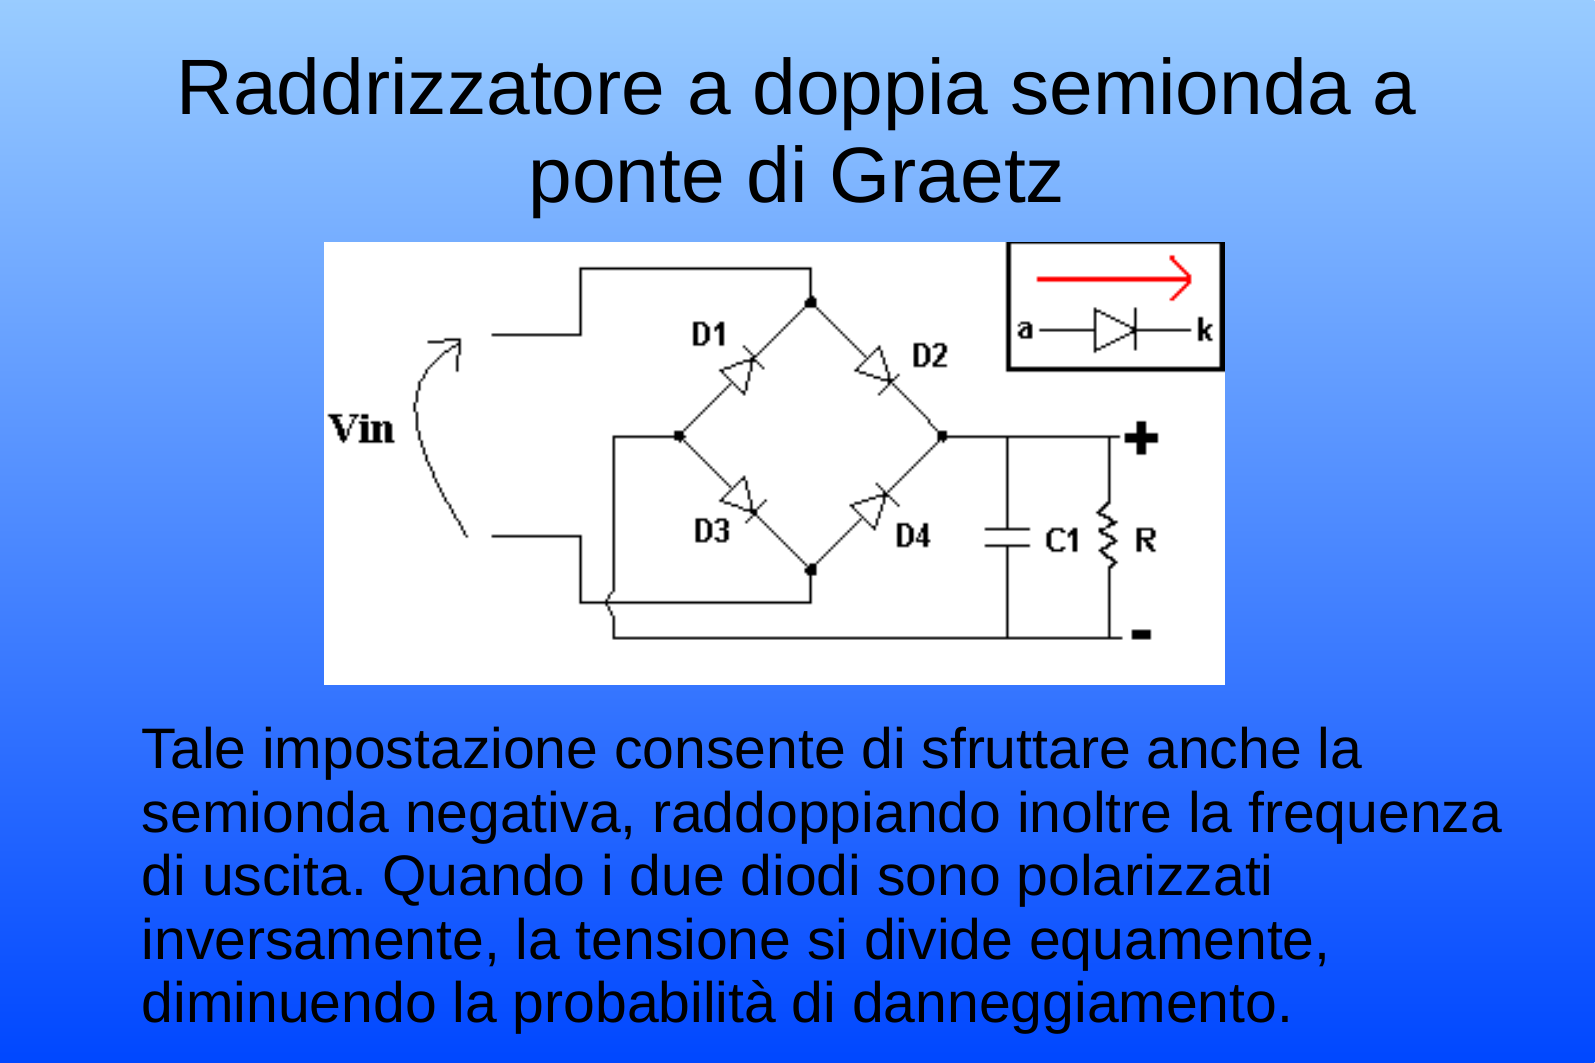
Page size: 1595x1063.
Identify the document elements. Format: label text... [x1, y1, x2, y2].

picture [324, 242, 1225, 686]
title Raddrizzatore a doppia semionda a ponte di Graetz [79, 42, 1515, 220]
list Tale impostazione consente di sfruttare anche la semionda negativa, raddoppiando inoltre la frequenza di uscita. Quando i due diodi sono polarizzati inversamente, la tensione si divide equamente, diminuendo la probabilità di danneggiamento. [70, 717, 1506, 1034]
